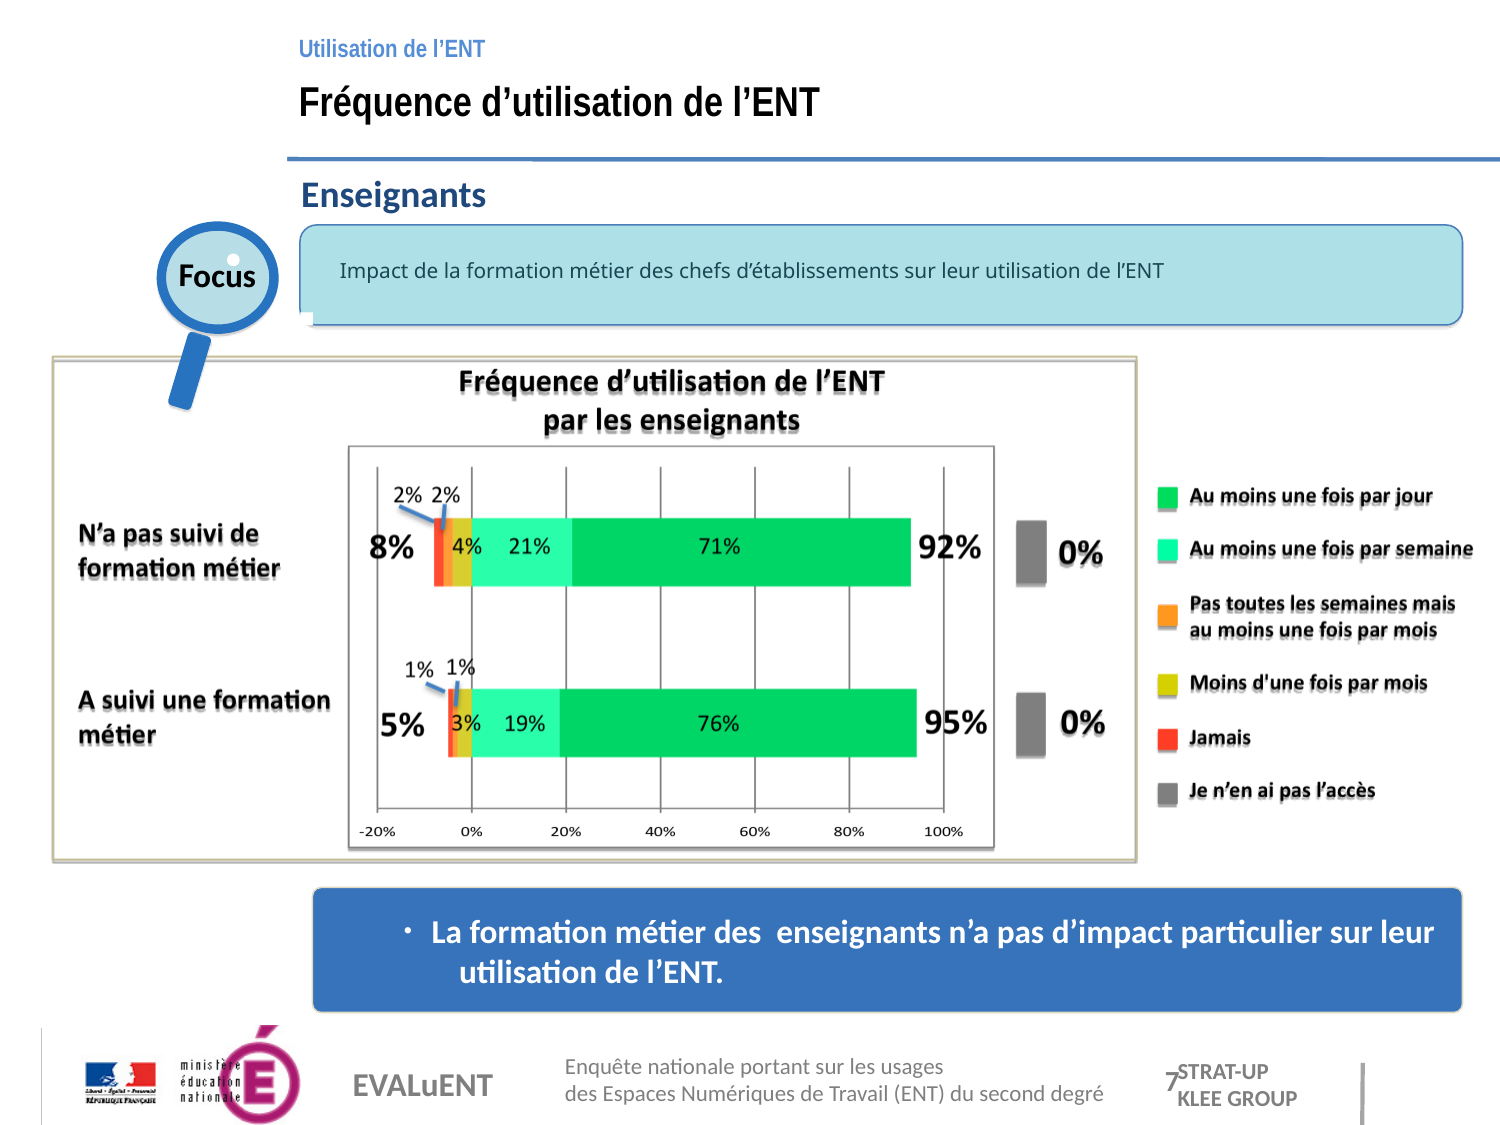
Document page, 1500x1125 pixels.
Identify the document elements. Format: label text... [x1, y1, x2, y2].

text_box Enseignants [286, 162, 504, 224]
text_box Impact de la formation métier des chefs d’établissements sur leur utilisation de l’ENT [324, 249, 1413, 292]
text_box Utilisation de l’ENT Fréquence d’utilisation de l’ENT [284, 25, 1500, 100]
text_box [169, 332, 211, 410]
text_box [1074, 1050, 1426, 1110]
text_box La formation métier des enseignants n’a pas d’impact particulier sur leur utilisation de l’ENT. [312, 887, 1463, 1013]
text_box [227, 253, 240, 267]
text_box [299, 224, 1463, 325]
text_box Focus [161, 226, 274, 330]
picture [50, 350, 1500, 863]
